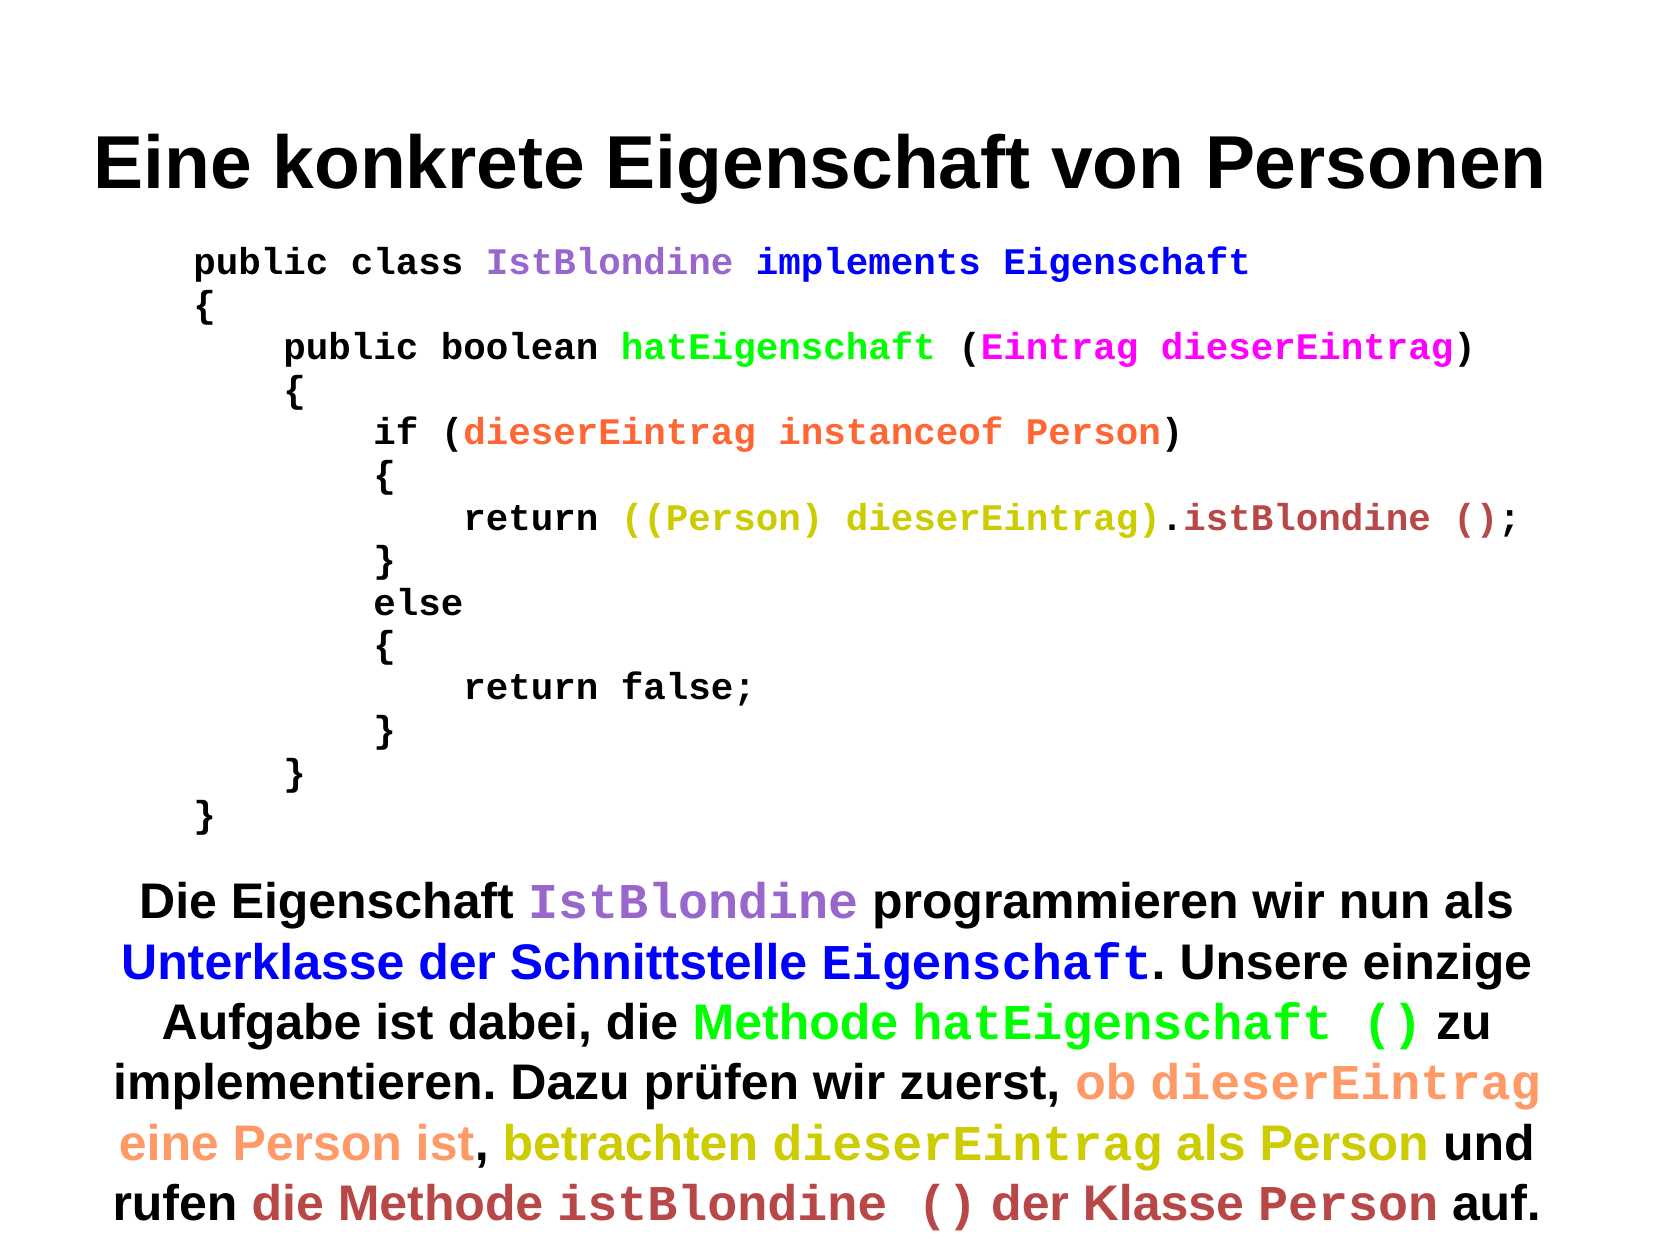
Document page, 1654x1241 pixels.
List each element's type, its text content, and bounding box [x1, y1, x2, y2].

text_box Die Eigenschaft IstBlondine programmieren wir nun als Unterklasse der Schnittstelle Eigenschaft. Unsere einzige Aufgabe ist dabei, die Methode hatEigenschaft () zu implementieren. Dazu prüfen wir zuerst, ob dieserEintrag eine Person ist, betrachten dieserEintrag als Person und rufen die Methode istBlondine () der Klasse Person auf. [59, 866, 1595, 1241]
text_box public class IstBlondine implements Eigenschaft { public boolean hatEigenschaft (Eintrag dieserEintrag) { if (dieserEintrag instanceof Person) { return ((Person) dieserEintrag).istBlondine (); } else { return false; } } } [88, 236, 1625, 847]
title Eine konkrete Eigenschaft von Personen [76, 118, 1565, 207]
